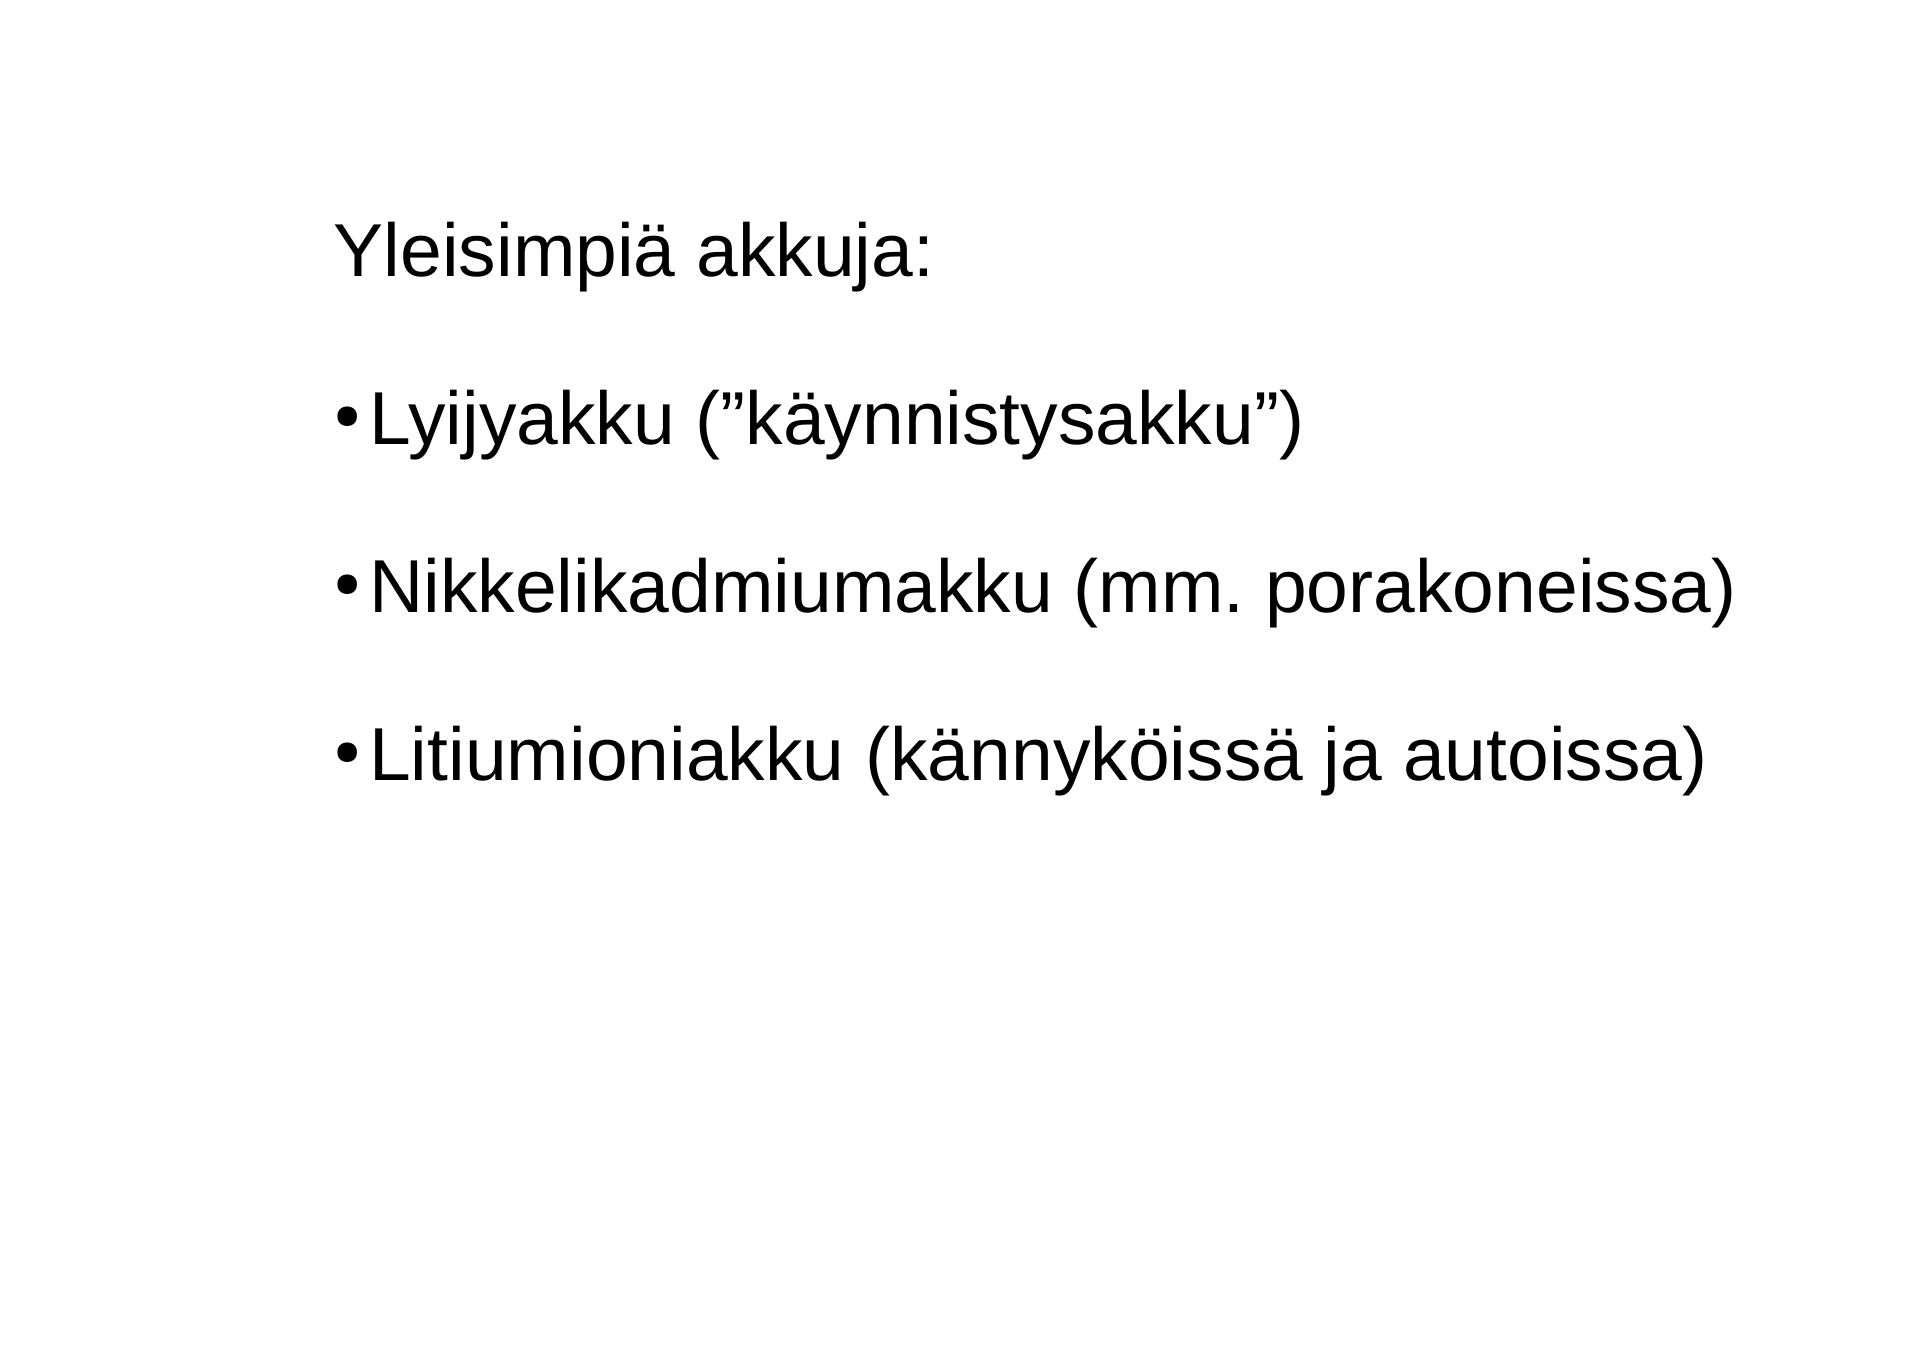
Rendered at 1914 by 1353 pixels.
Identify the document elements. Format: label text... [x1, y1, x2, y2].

text_box Yleisimpiä akkuja: Lyijyakku (”käynnistysakku”) Nikkelikadmiumakku (mm. porakoneissa) Litiumioniakku (kännyköissä ja autoissa) [318, 200, 1752, 972]
